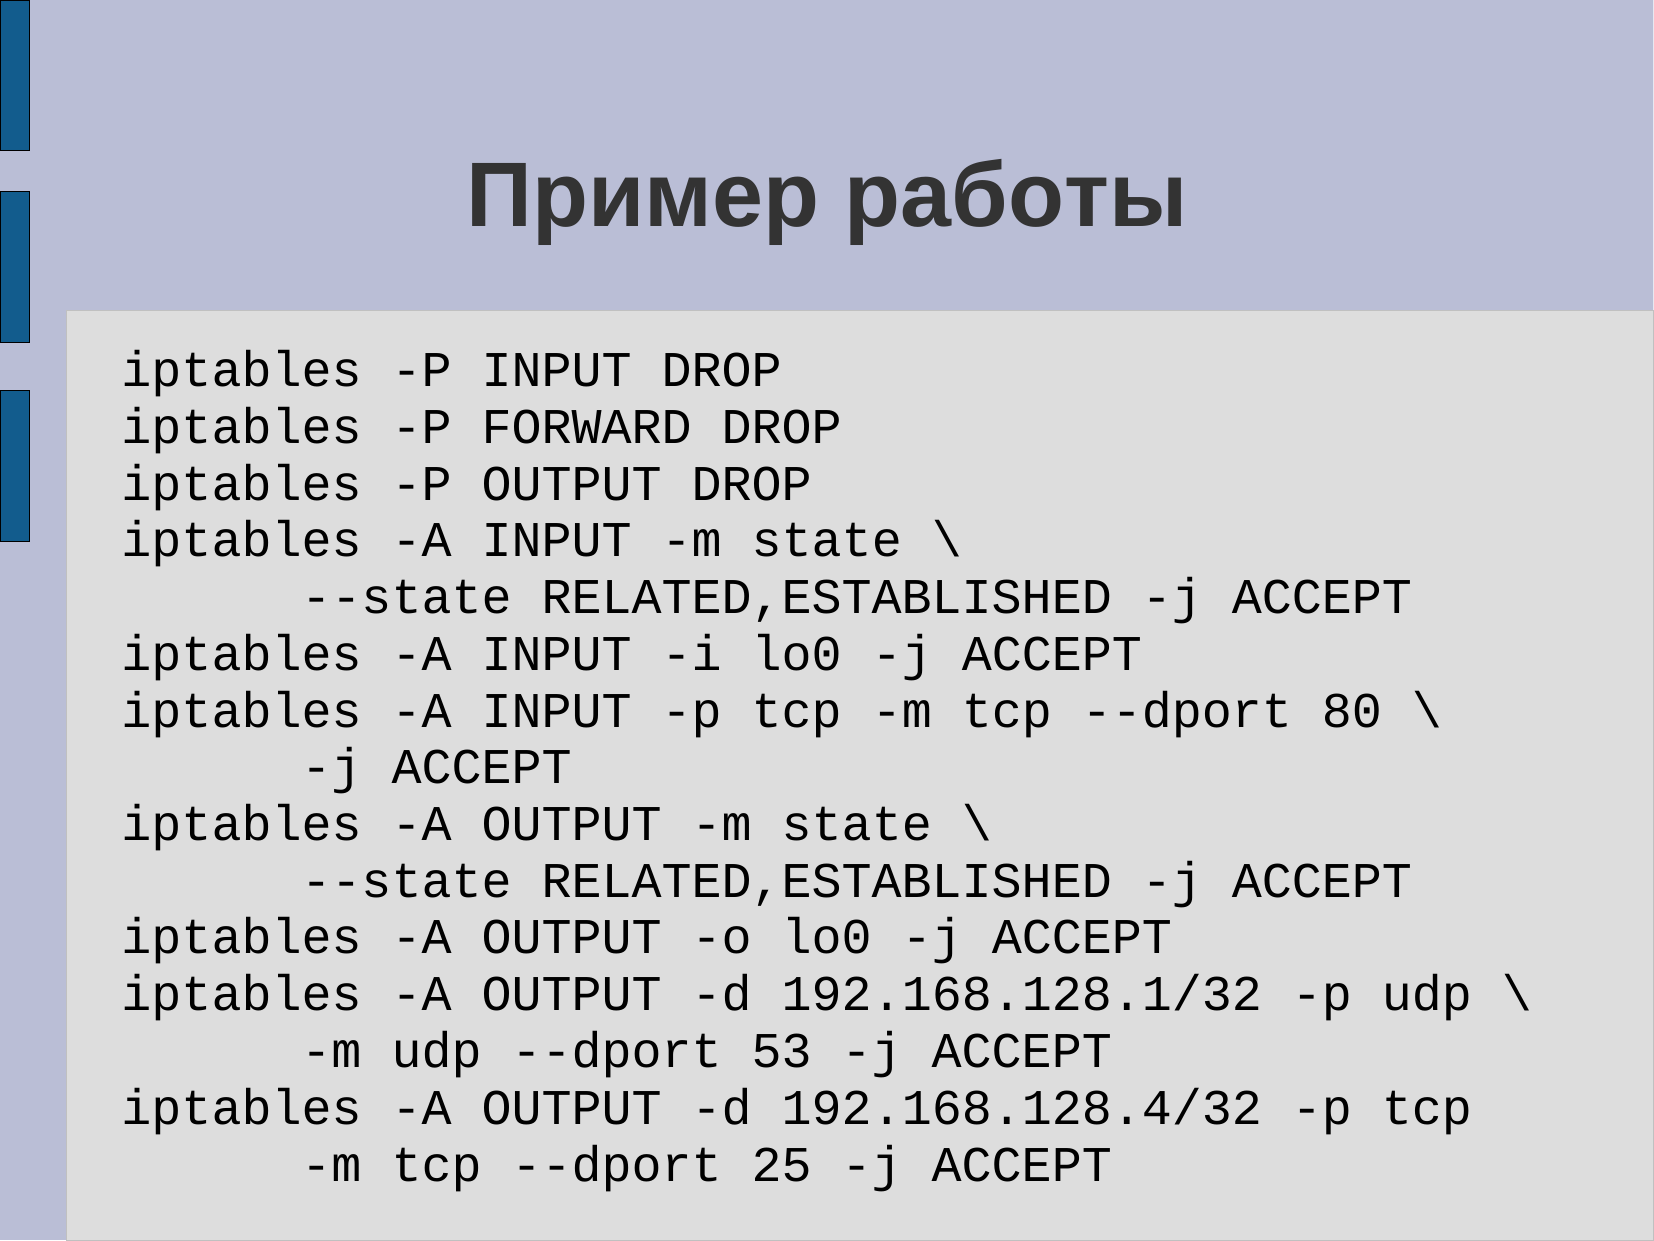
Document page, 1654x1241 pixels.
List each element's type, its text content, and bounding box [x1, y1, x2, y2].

title Пример работы [121, 91, 1534, 299]
list iptables -P INPUT DROP iptables -P FORWARD DROP iptables -P OUTPUT DROP iptables -A INPUT -m state \ --state RELATED,ESTABLISHED -j ACCEPT iptables -A INPUT -i lo0 -j ACCEPT iptables -A INPUT -p tcp -m tcp --dport 80 \ -j ACCEPT iptables -A OUTPUT -m state \ --state RELATED,ESTABLISHED -j ACCEPT iptables -A OUTPUT -o lo0 -j ACCEPT iptables -A OUTPUT -d 192.168.128.1/32 -p udp \ -m udp --dport 53 -j ACCEPT iptables -A OUTPUT -d 192.168.128.4/32 -p tcp -m tcp --dport 25 -j ACCEPT [121, 344, 1534, 1241]
